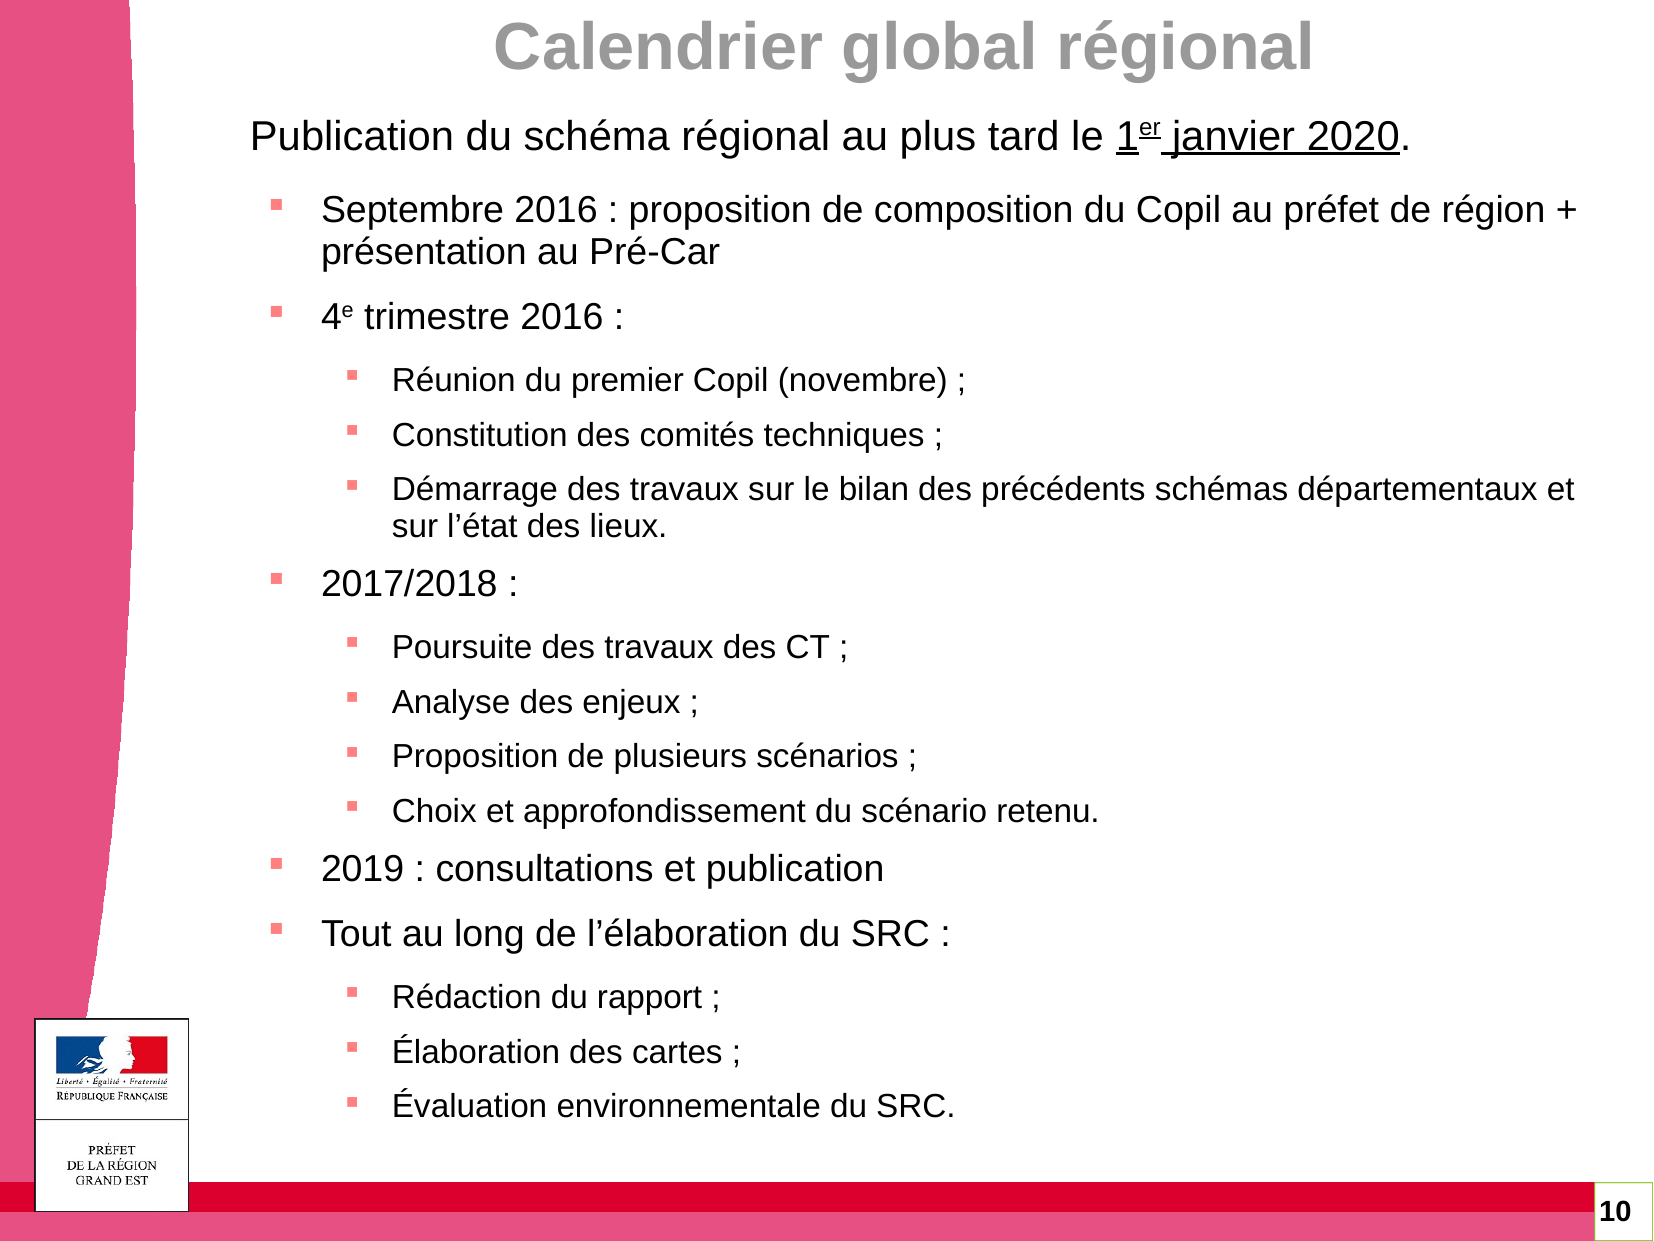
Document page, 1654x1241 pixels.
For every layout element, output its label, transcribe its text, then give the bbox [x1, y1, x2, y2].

picture [0, 0, 1653, 1241]
list Publication du schéma régional au plus tard le 1er janvier 2020. Septembre 2016 : proposition de composition du Copil au préfet de région + présentation au Pré-Car 4e trimestre 2016 : Réunion du premier Copil (novembre) ; Constitution des comités techniques ; Démarrage des travaux sur le bilan des précédents schémas départementaux et sur l’état des lieux. 2017/2018 : Poursuite des travaux des CT ; Analyse des enjeux ; Proposition de plusieurs scénarios ; Choix et approfondissement du scénario retenu. 2019 : consultations et publication Tout au long de l’élaboration du SRC : Rédaction du rapport ; Élaboration des cartes ; Évaluation environnementale du SRC. [179, 112, 1584, 1203]
title Calendrier global régional [187, 8, 1623, 84]
